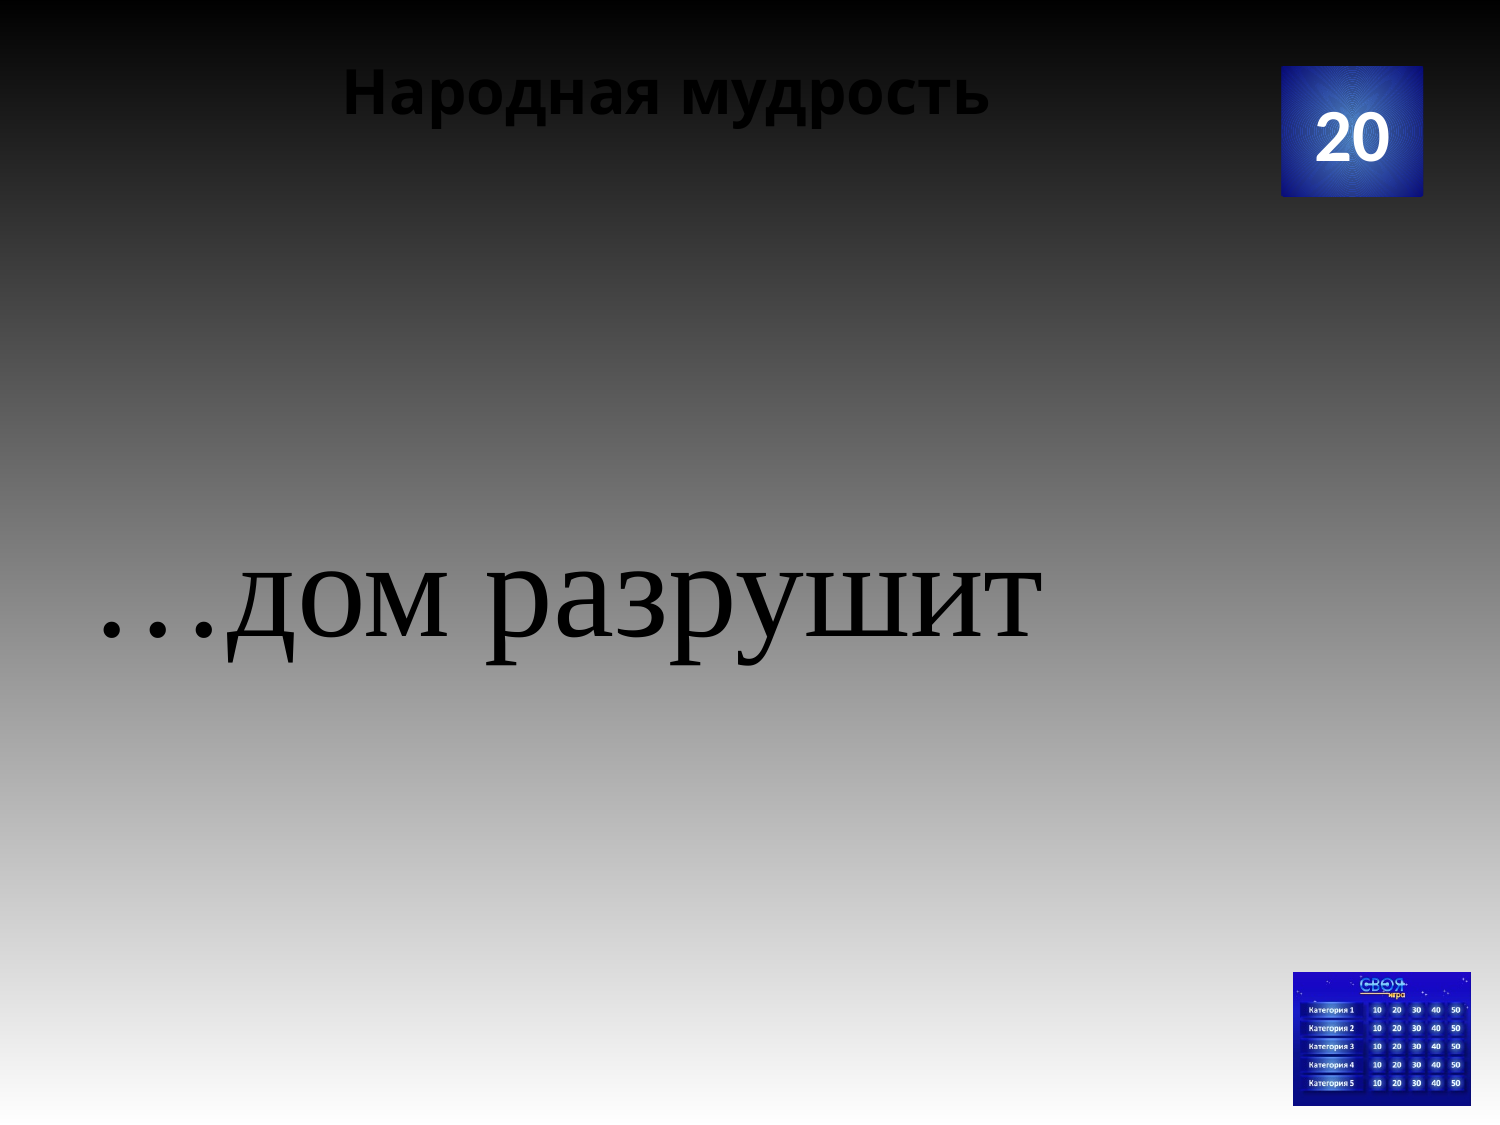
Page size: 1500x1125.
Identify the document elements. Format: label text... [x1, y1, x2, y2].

picture [1293, 972, 1471, 1106]
text_box 20 [1281, 66, 1424, 197]
list …дом разрушит [75, 491, 1425, 1000]
title Народная мудрость [75, 45, 1258, 233]
